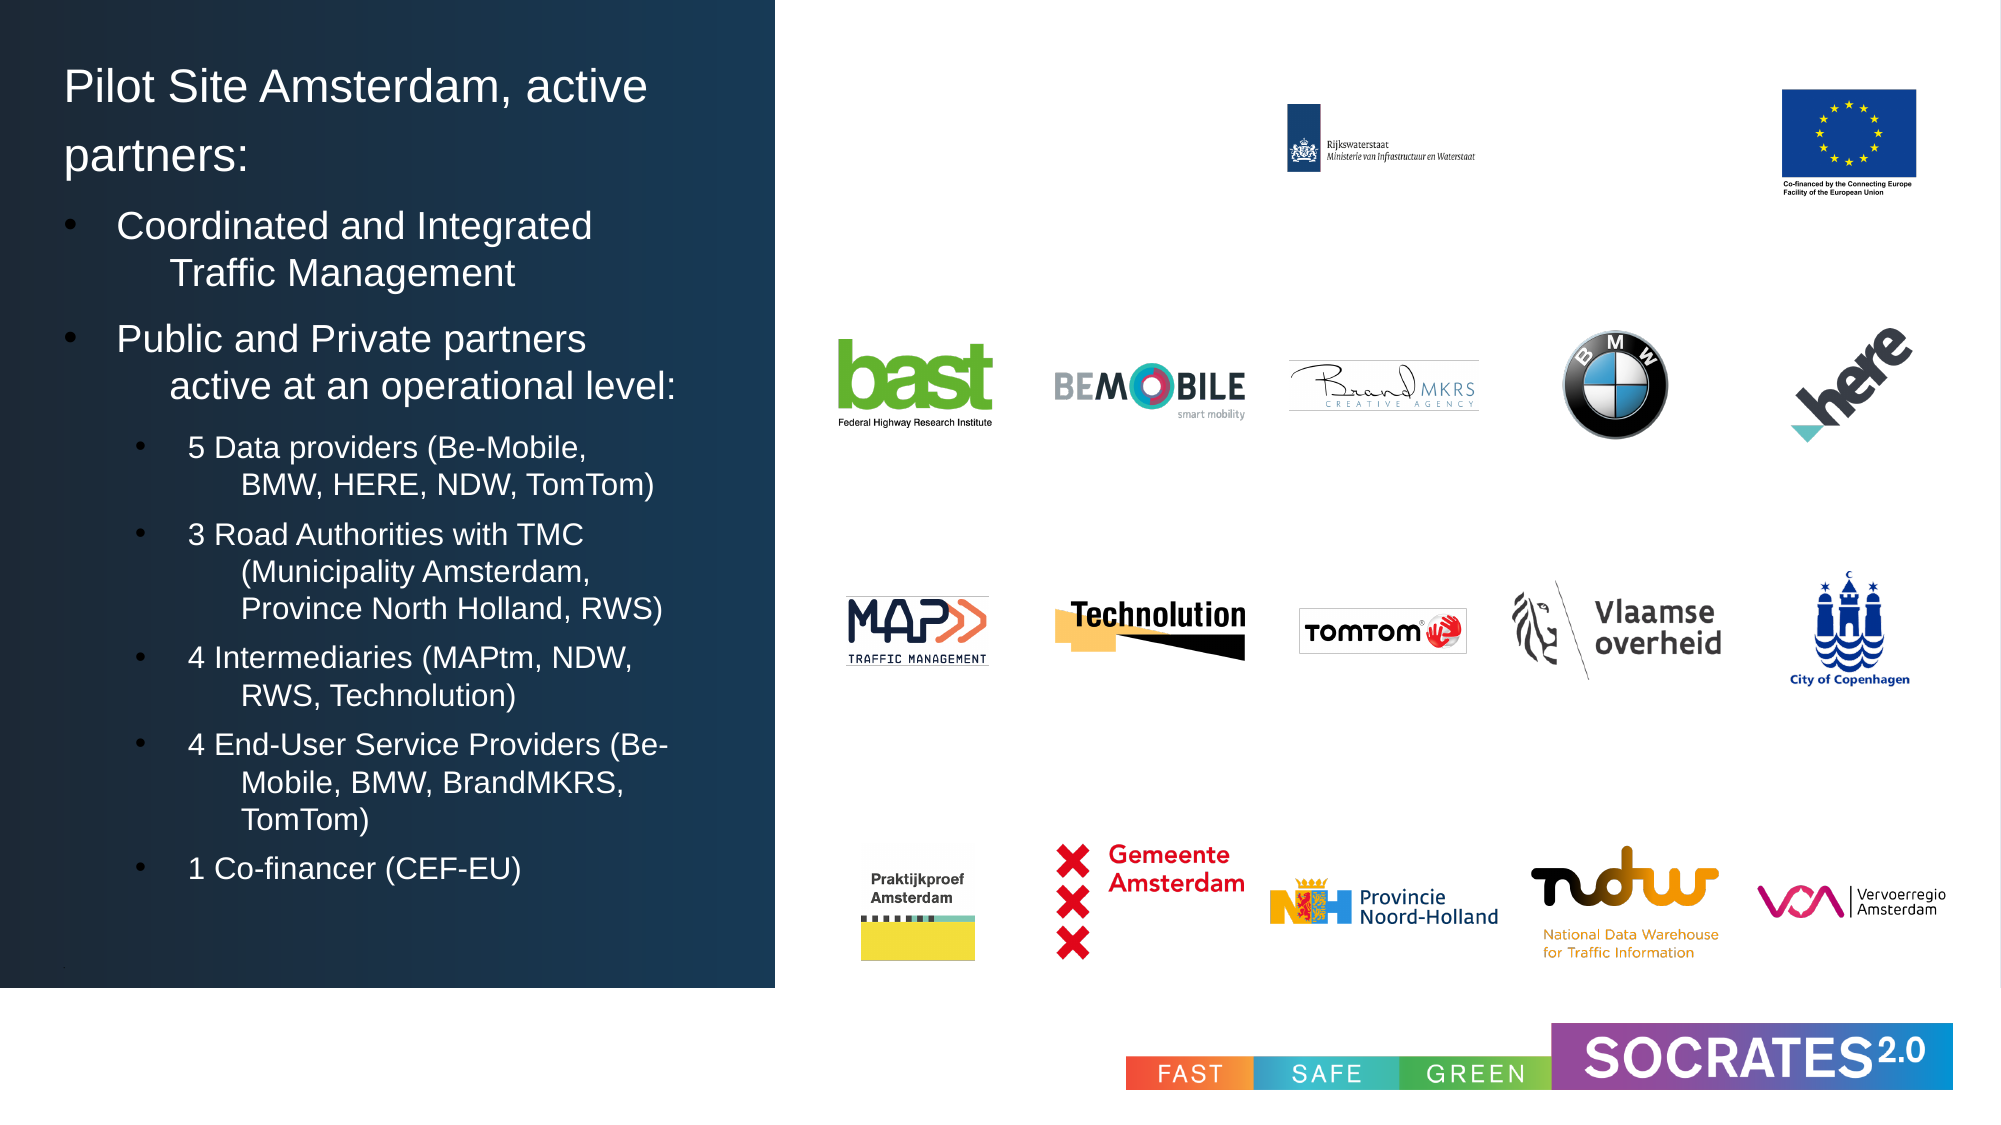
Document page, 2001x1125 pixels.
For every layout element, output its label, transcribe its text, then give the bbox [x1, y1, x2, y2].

picture [1504, 268, 1732, 503]
picture [1036, 784, 1264, 1019]
picture [804, 784, 1032, 1019]
picture [1036, 268, 1264, 503]
picture [1269, 513, 1497, 749]
picture [1270, 35, 1499, 503]
picture [1735, 513, 1963, 749]
picture [1511, 784, 1965, 1019]
picture [1502, 513, 1730, 749]
text_box [776, 0, 2000, 988]
text_box Pilot Site Amsterdam, active partners: Coordinated and Integrated Traffic Management Public and Private partners active at an operational level: 5 Data providers (Be-Mobile, BMW, HERE, NDW, TomTom) 3 Road Authorities with TMC (Municipality Amsterdam, Province North Holland, RWS) 4 Intermediaries (MAPtm, NDW, RWS, Technolution) 4 End-User Service Providers (Be-Mobile, BMW, BrandMKRS, TomTom) 1 Co-financer (CEF-EU) [48, 35, 695, 976]
picture [1270, 784, 1498, 1019]
picture [1738, 268, 1965, 503]
picture [1036, 513, 1264, 749]
picture [804, 268, 1031, 503]
picture [804, 513, 1031, 749]
picture [1779, 87, 1919, 198]
